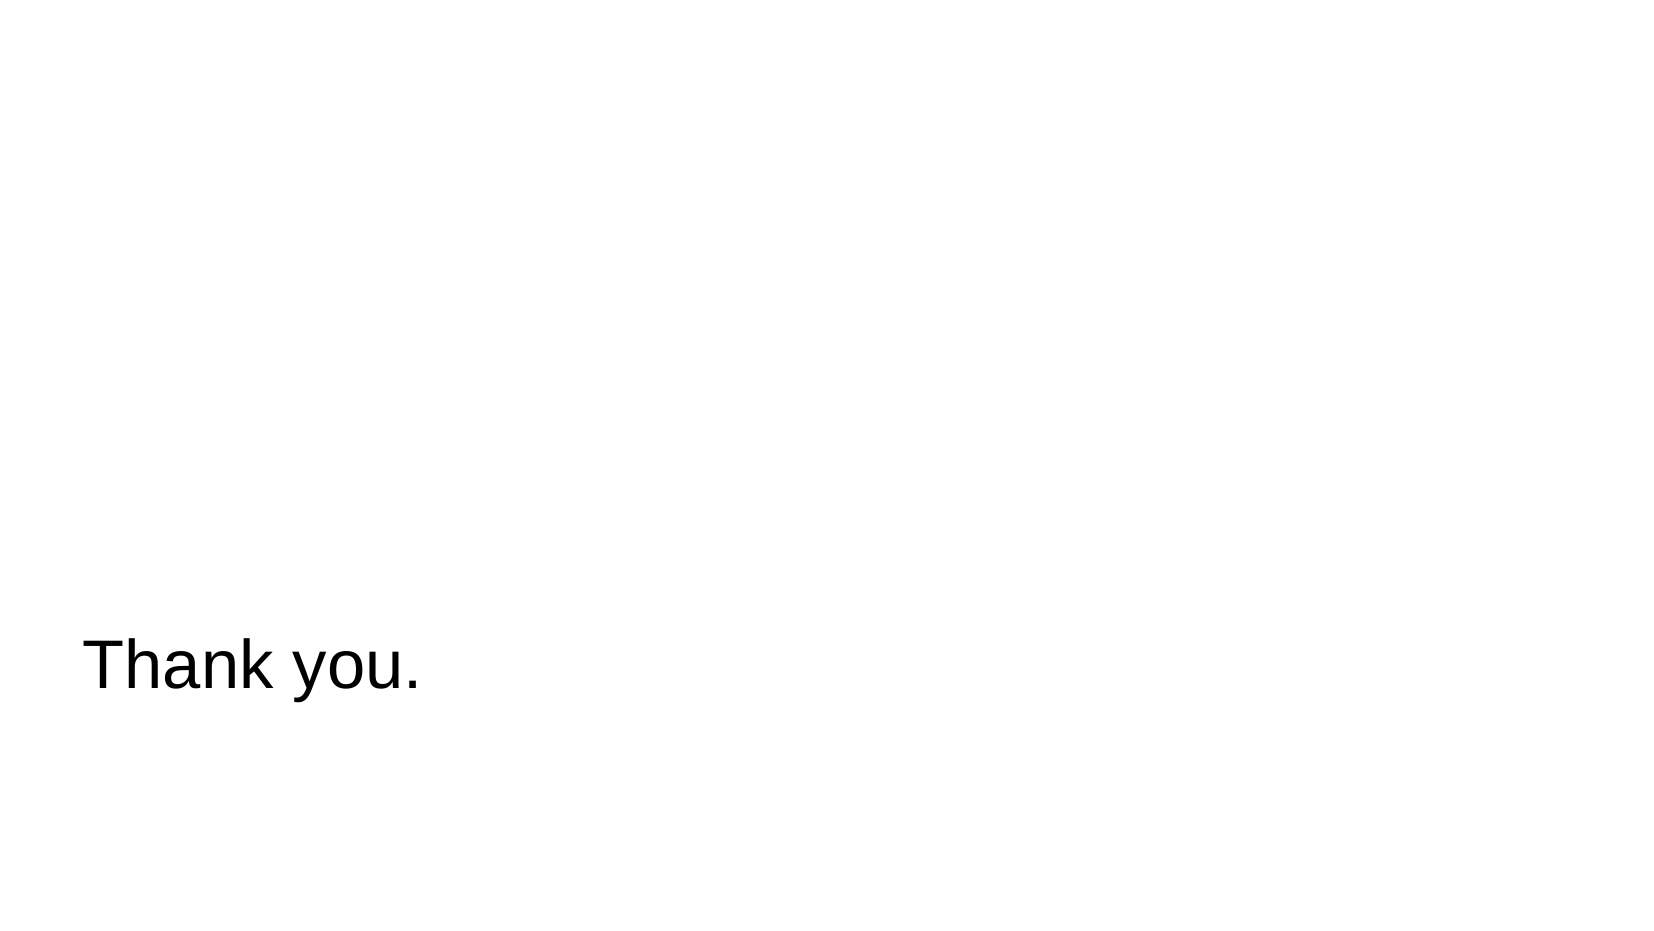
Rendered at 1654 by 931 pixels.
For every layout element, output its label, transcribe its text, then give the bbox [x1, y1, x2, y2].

title Thank you. [82, 574, 1571, 755]
